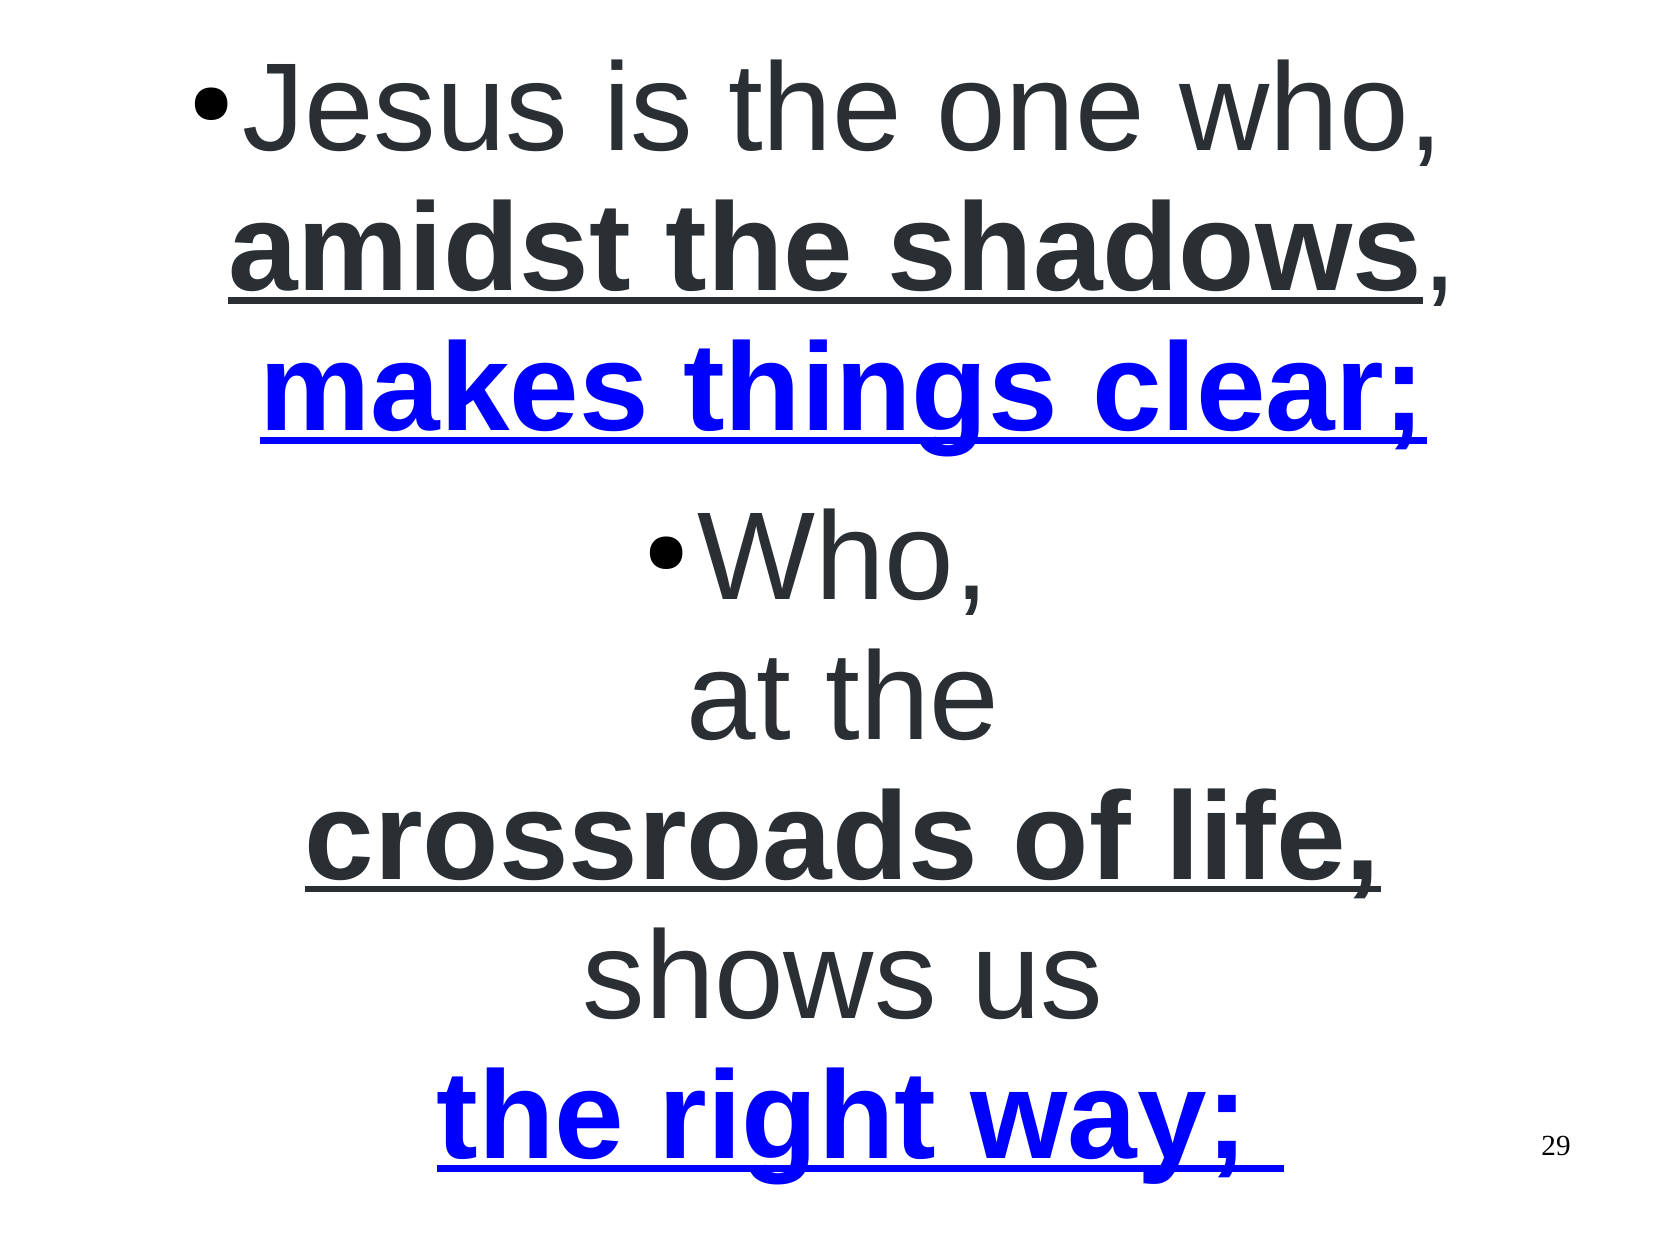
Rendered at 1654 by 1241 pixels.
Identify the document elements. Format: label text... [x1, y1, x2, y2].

list Jesus is the one who, amidst the shadows, makes things clear; Who, at the crossroads of life, shows us the right way; [37, 37, 1613, 1201]
